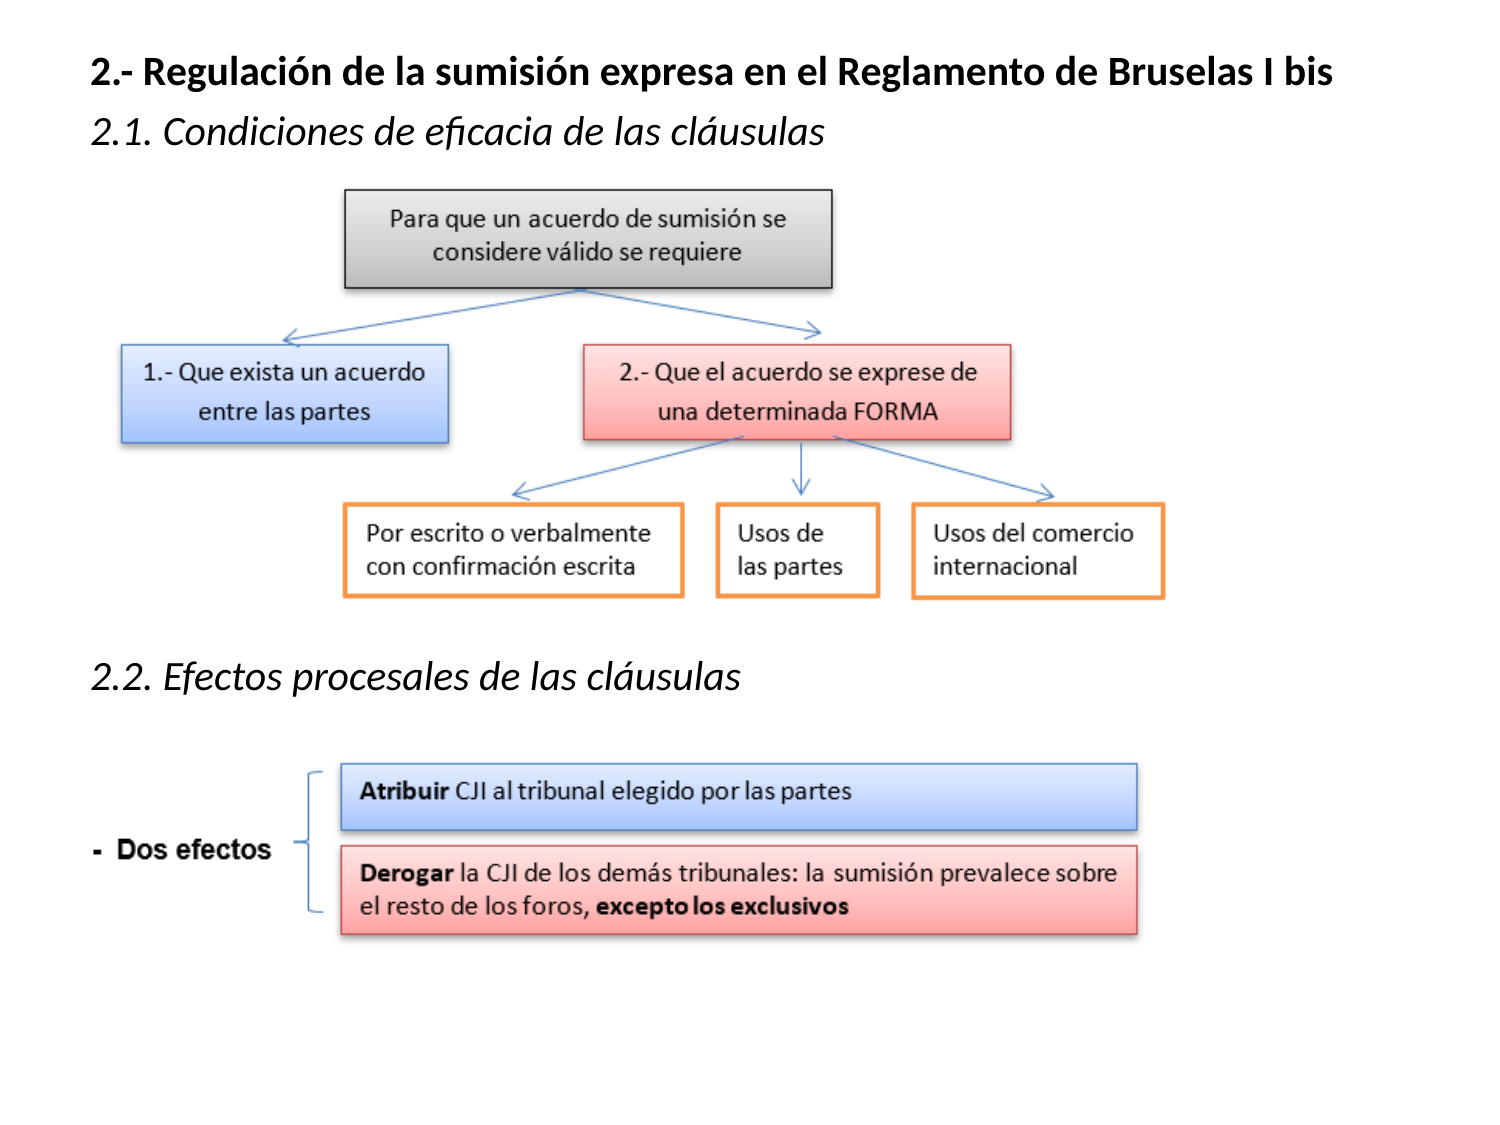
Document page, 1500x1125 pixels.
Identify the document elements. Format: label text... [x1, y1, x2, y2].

picture [75, 747, 1163, 962]
list 2.- Regulación de la sumisión expresa en el Reglamento de Bruselas I bis 2.1. Condiciones de eficacia de las cláusulas 2.2. Efectos procesales de las cláusulas [75, 36, 1426, 1025]
picture [75, 180, 1195, 643]
